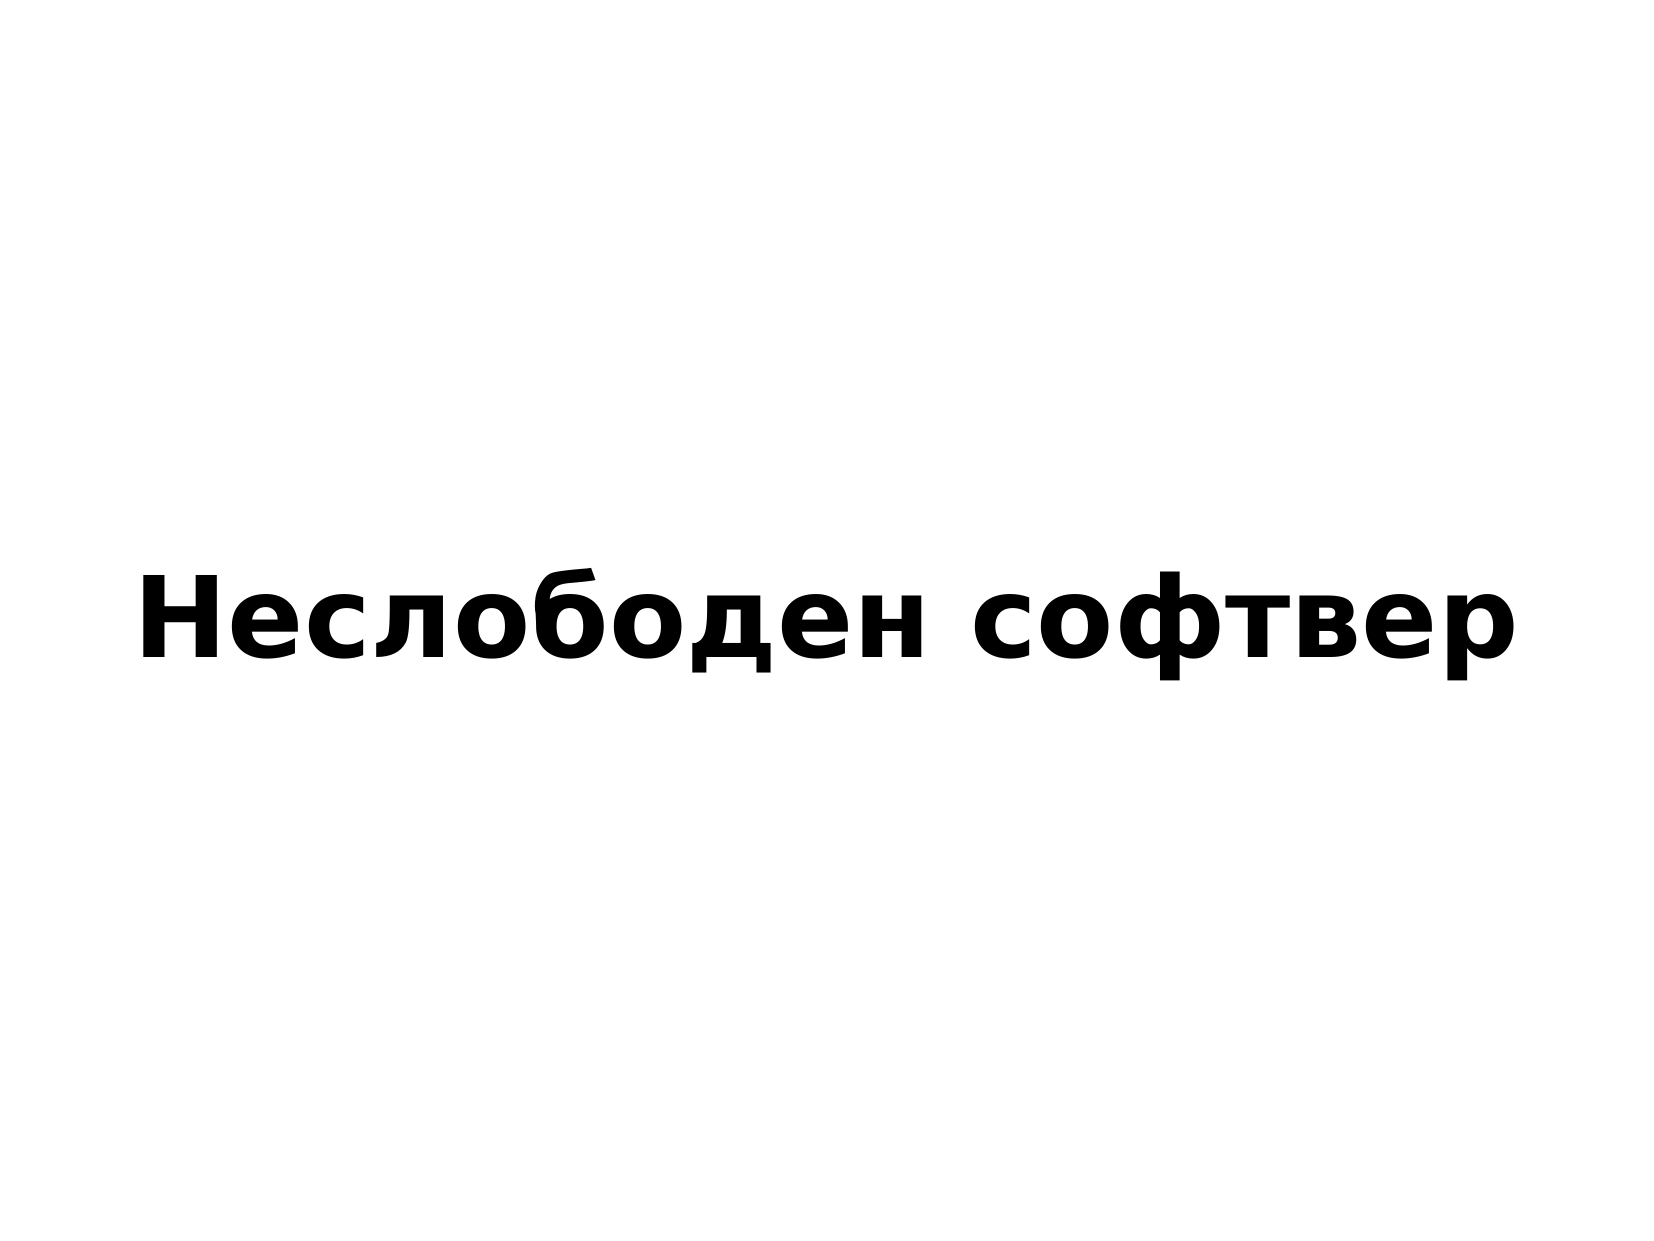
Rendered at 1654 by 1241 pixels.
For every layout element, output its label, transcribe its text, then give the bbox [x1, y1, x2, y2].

subtitle Неслободен софтвер [0, 0, 1654, 1238]
